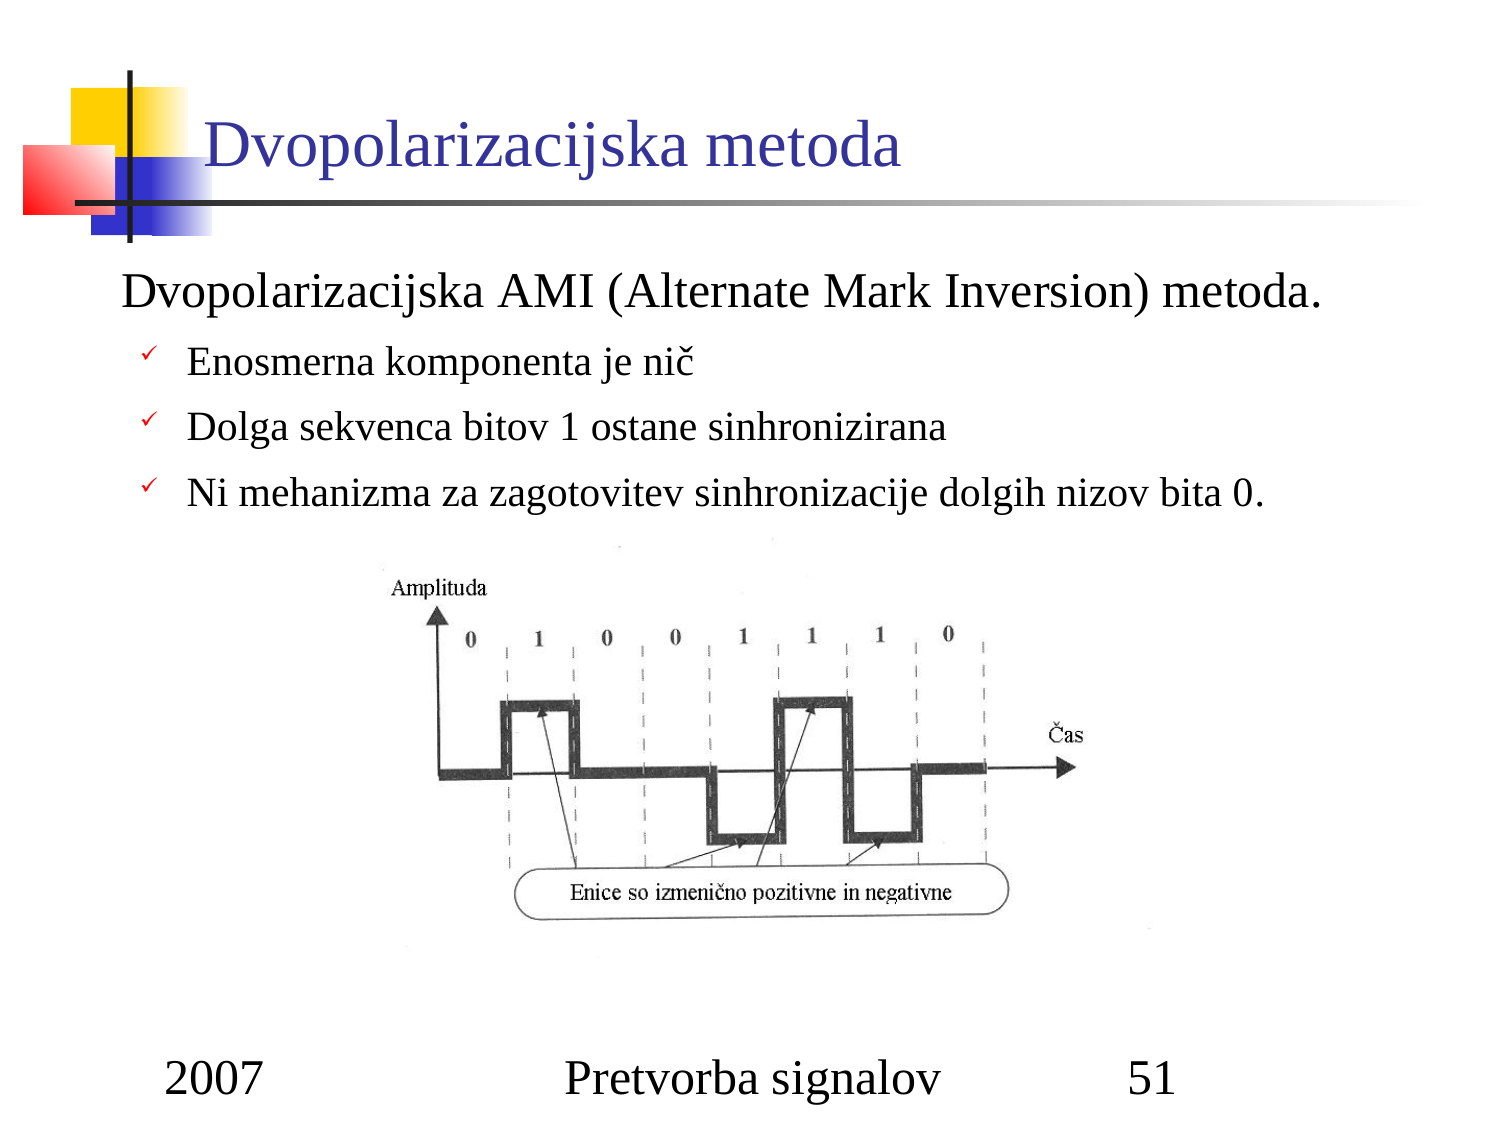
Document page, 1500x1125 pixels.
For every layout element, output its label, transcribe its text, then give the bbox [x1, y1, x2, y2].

picture [312, 537, 1189, 976]
title Dvopolarizacijska metoda [188, 92, 1468, 188]
list Dvopolarizacijska AMI (Alternate Mark Inversion) metoda. Enosmerna komponenta je nič Dolga sekvenca bitov 1 ostane sinhronizirana Ni mehanizma za zagotovitev sinhronizacije dolgih nizov bita 0. [50, 249, 1469, 541]
